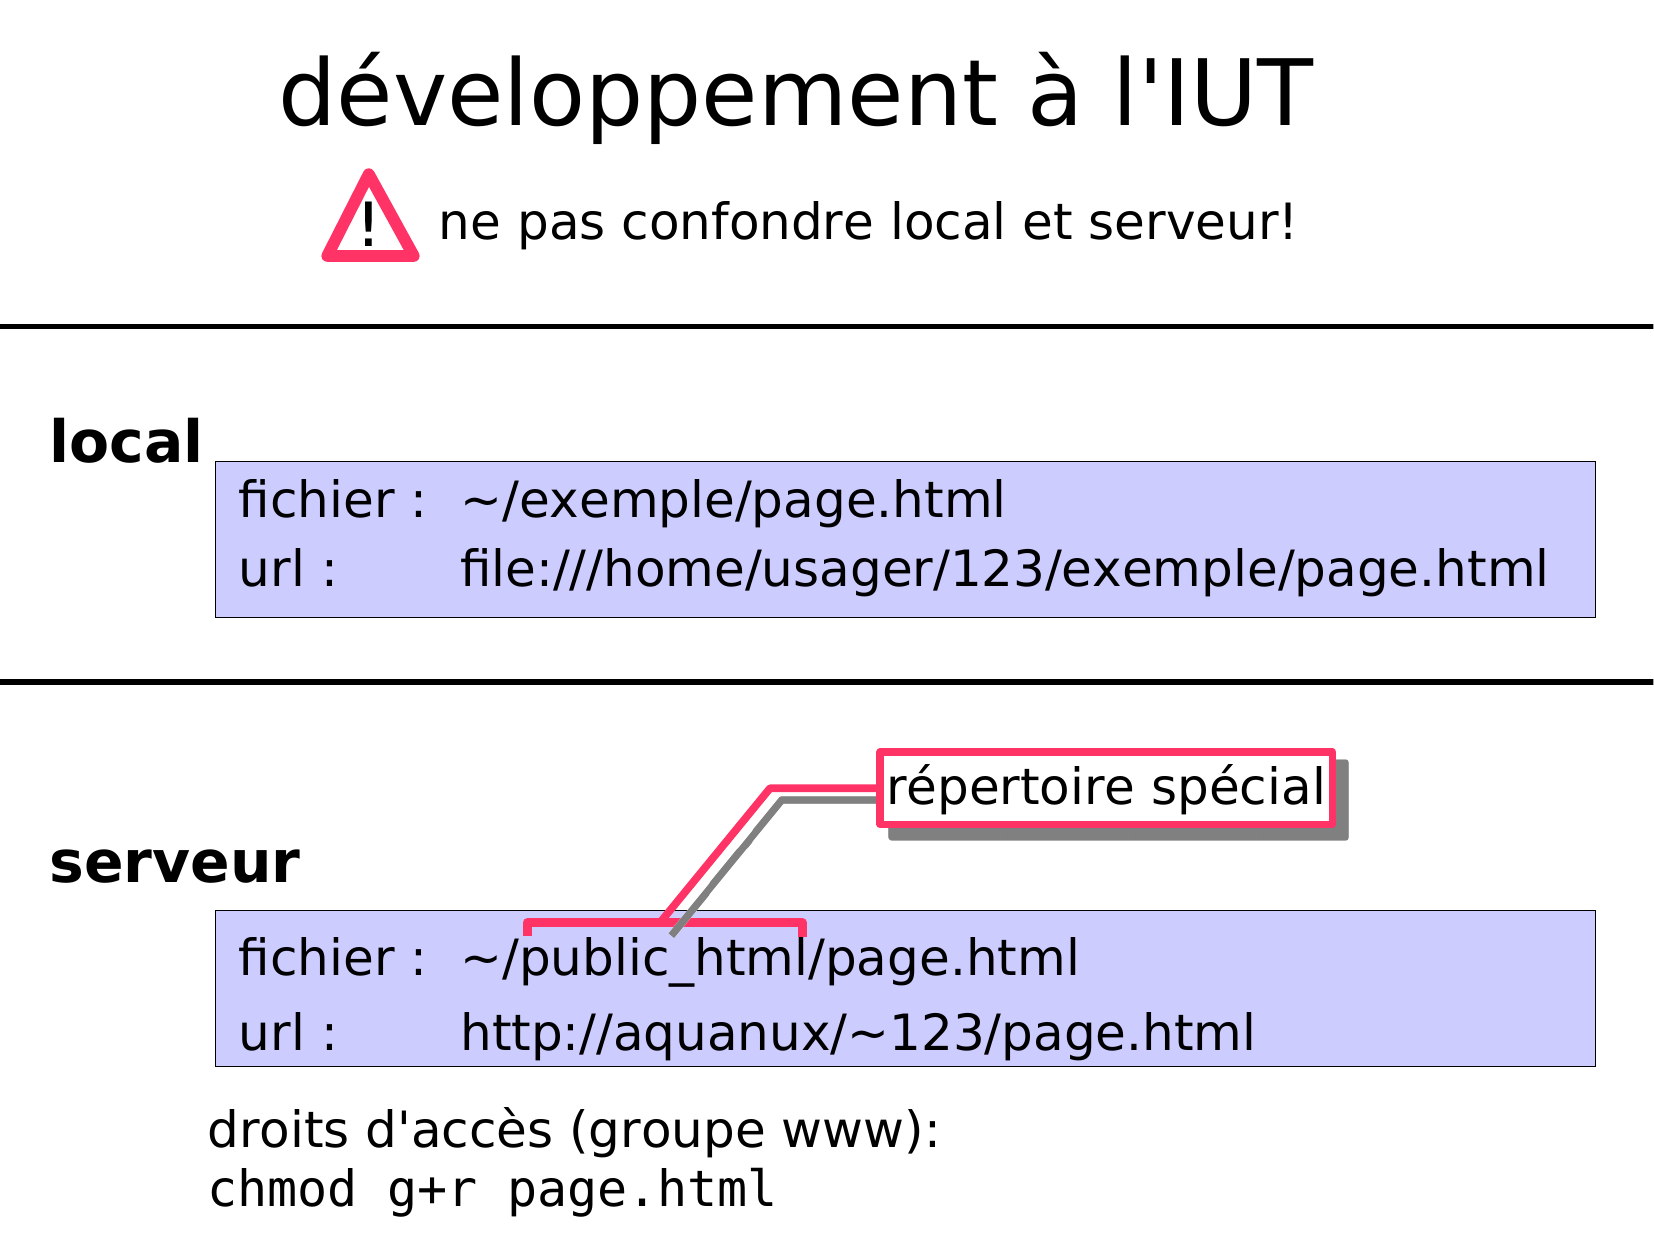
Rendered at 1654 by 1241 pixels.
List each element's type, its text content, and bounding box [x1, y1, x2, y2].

text_box droits d'accès (groupe www): chmod g+r page.html [207, 1101, 868, 1218]
text_box url : file:///home/usager/123/exemple/page.html [239, 540, 1442, 599]
text_box [390, 212, 414, 256]
text_box [360, 174, 378, 190]
text_box fichier : ~/public_html/page.html [239, 928, 1019, 987]
text_box ne pas confondre local et serveur! [438, 192, 1213, 252]
text_box répertoire spécial [880, 751, 1333, 825]
text_box local [49, 408, 189, 477]
text_box [327, 215, 348, 256]
text_box url : http://aquanux/~123/page.html [239, 1003, 1178, 1062]
text_box ! [348, 190, 390, 262]
text_box fichier : ~/exemple/page.html [239, 470, 953, 530]
text_box serveur [49, 828, 276, 896]
text_box [215, 910, 1596, 1067]
text_box [215, 461, 1596, 618]
title développement à l'IUT [106, 30, 1488, 156]
